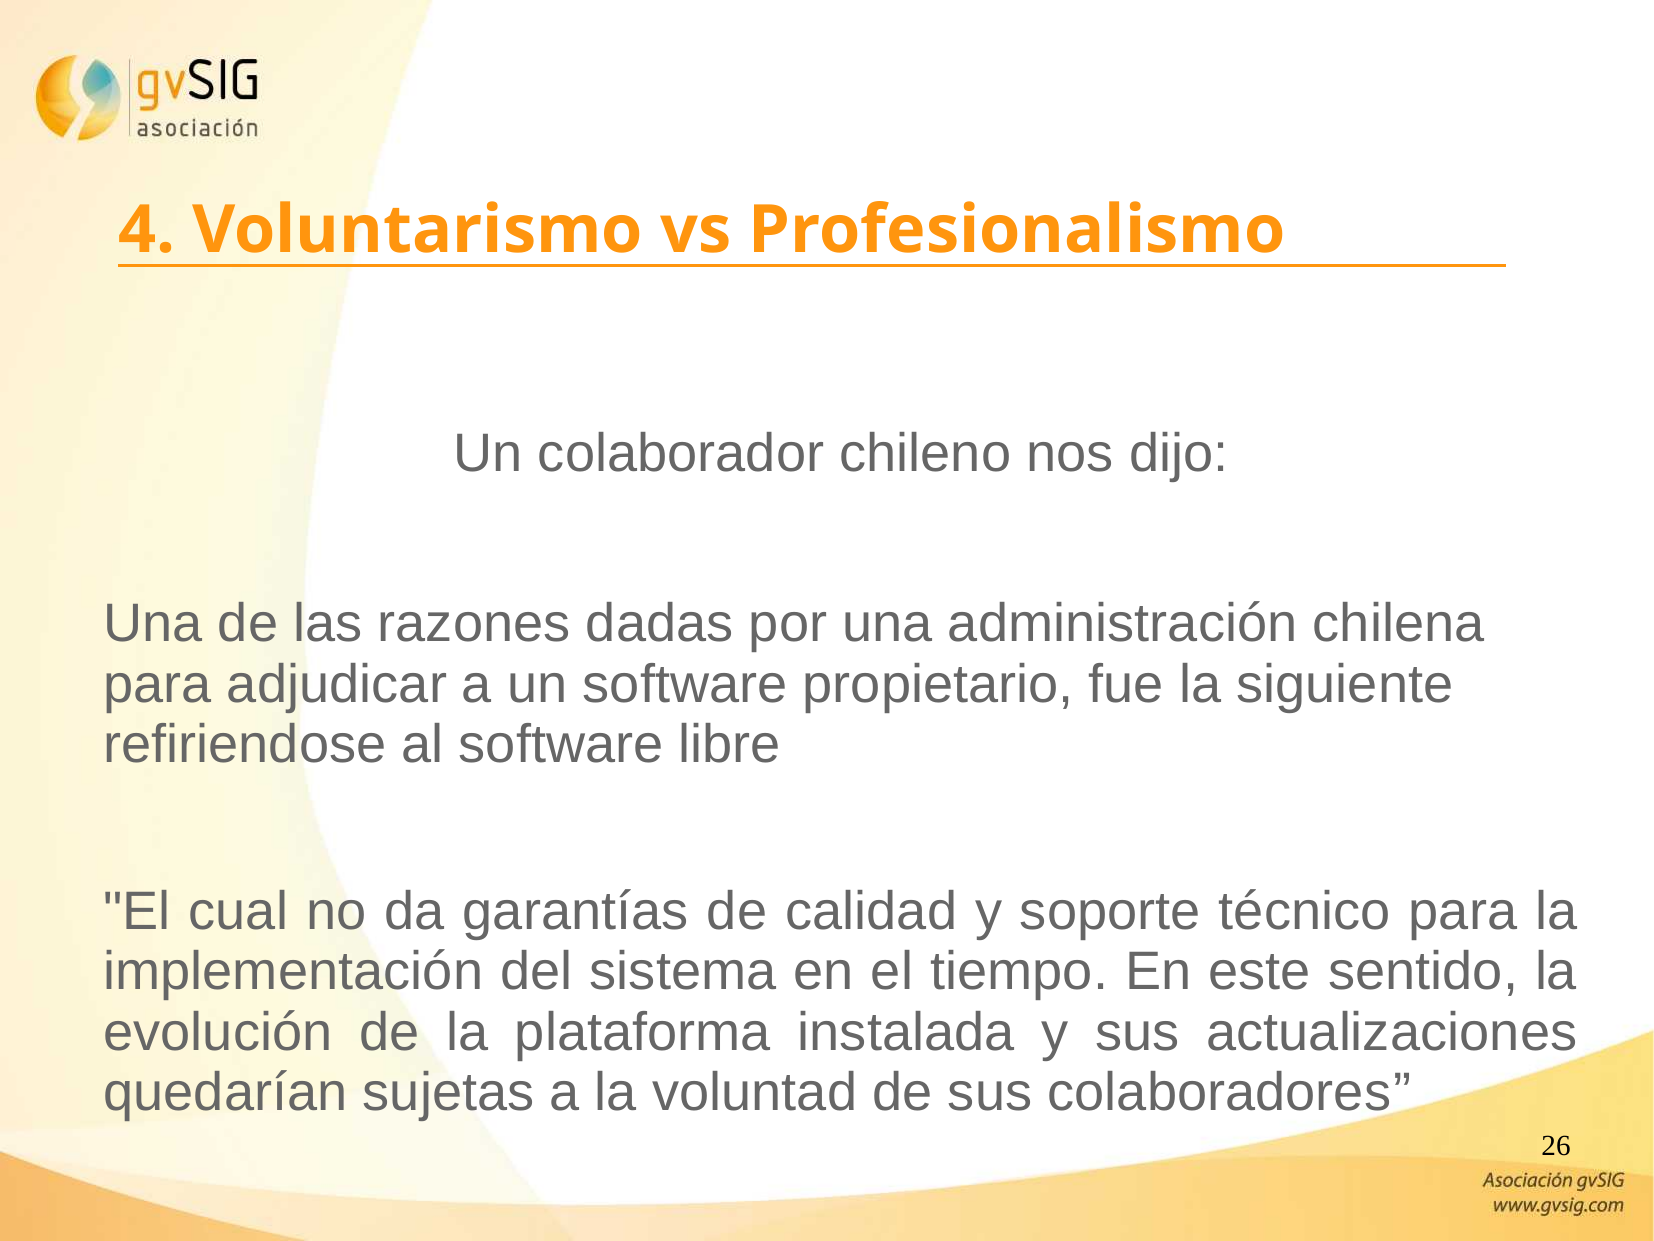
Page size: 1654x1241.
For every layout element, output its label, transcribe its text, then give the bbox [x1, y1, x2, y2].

picture [0, 0, 1654, 1241]
title 4. Voluntarismo vs Profesionalismo [118, 177, 1607, 276]
text_box Un colaborador chileno nos dijo: Una de las razones dadas por una administración chilena para adjudicar a un software propietario, fue la siguiente refiriendose al software libre "El cual no da garantías de calidad y soporte técnico para la implementación del sistema en el tiempo. En este sentido, la evolución de la plataforma instalada y sus actualizaciones quedarían sujetas a la voluntad de sus colaboradores” [88, 324, 1595, 1130]
